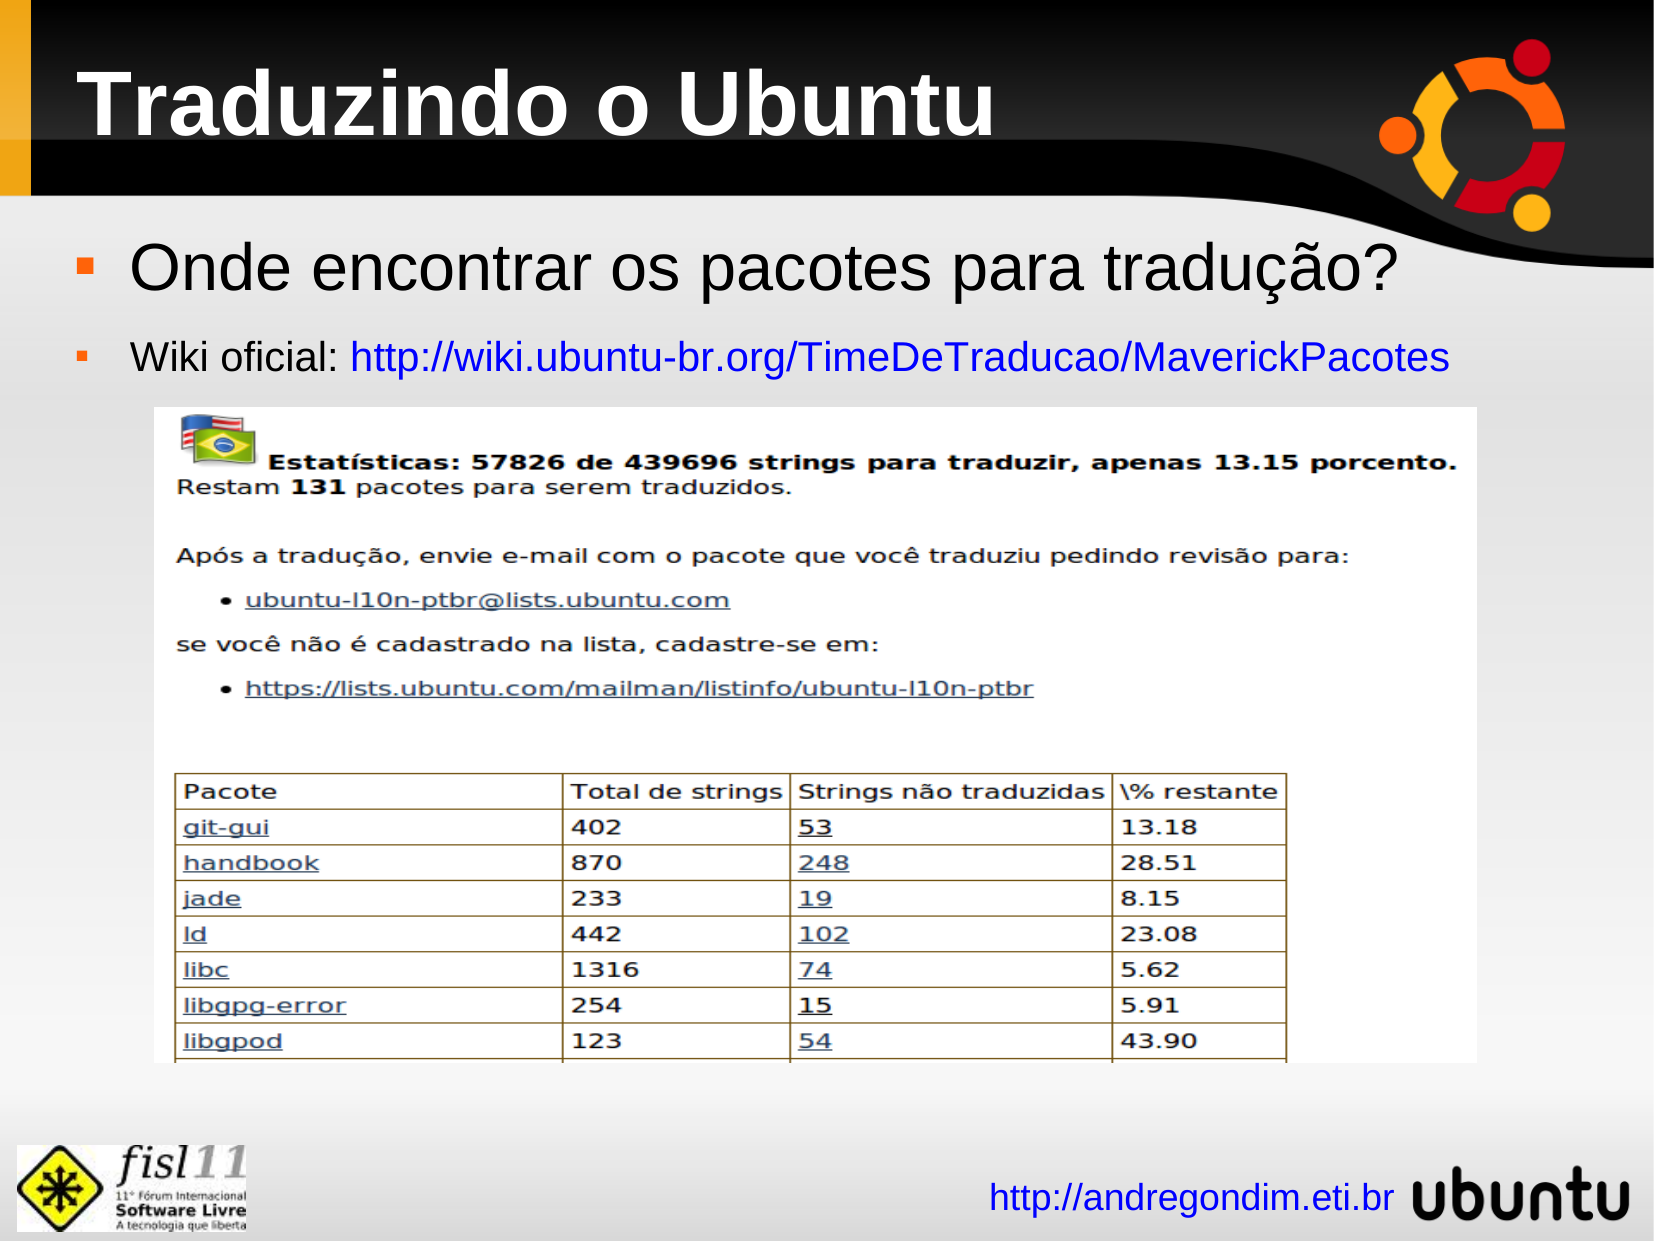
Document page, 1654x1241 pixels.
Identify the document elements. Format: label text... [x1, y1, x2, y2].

picture [0, 0, 1654, 1241]
title Traduzindo o Ubuntu [76, 0, 1565, 208]
list Onde encontrar os pacotes para tradução? Wiki oficial: http://wiki.ubuntu-br.org/TimeDeTraducao/MaverickPacotes [59, 229, 1548, 443]
